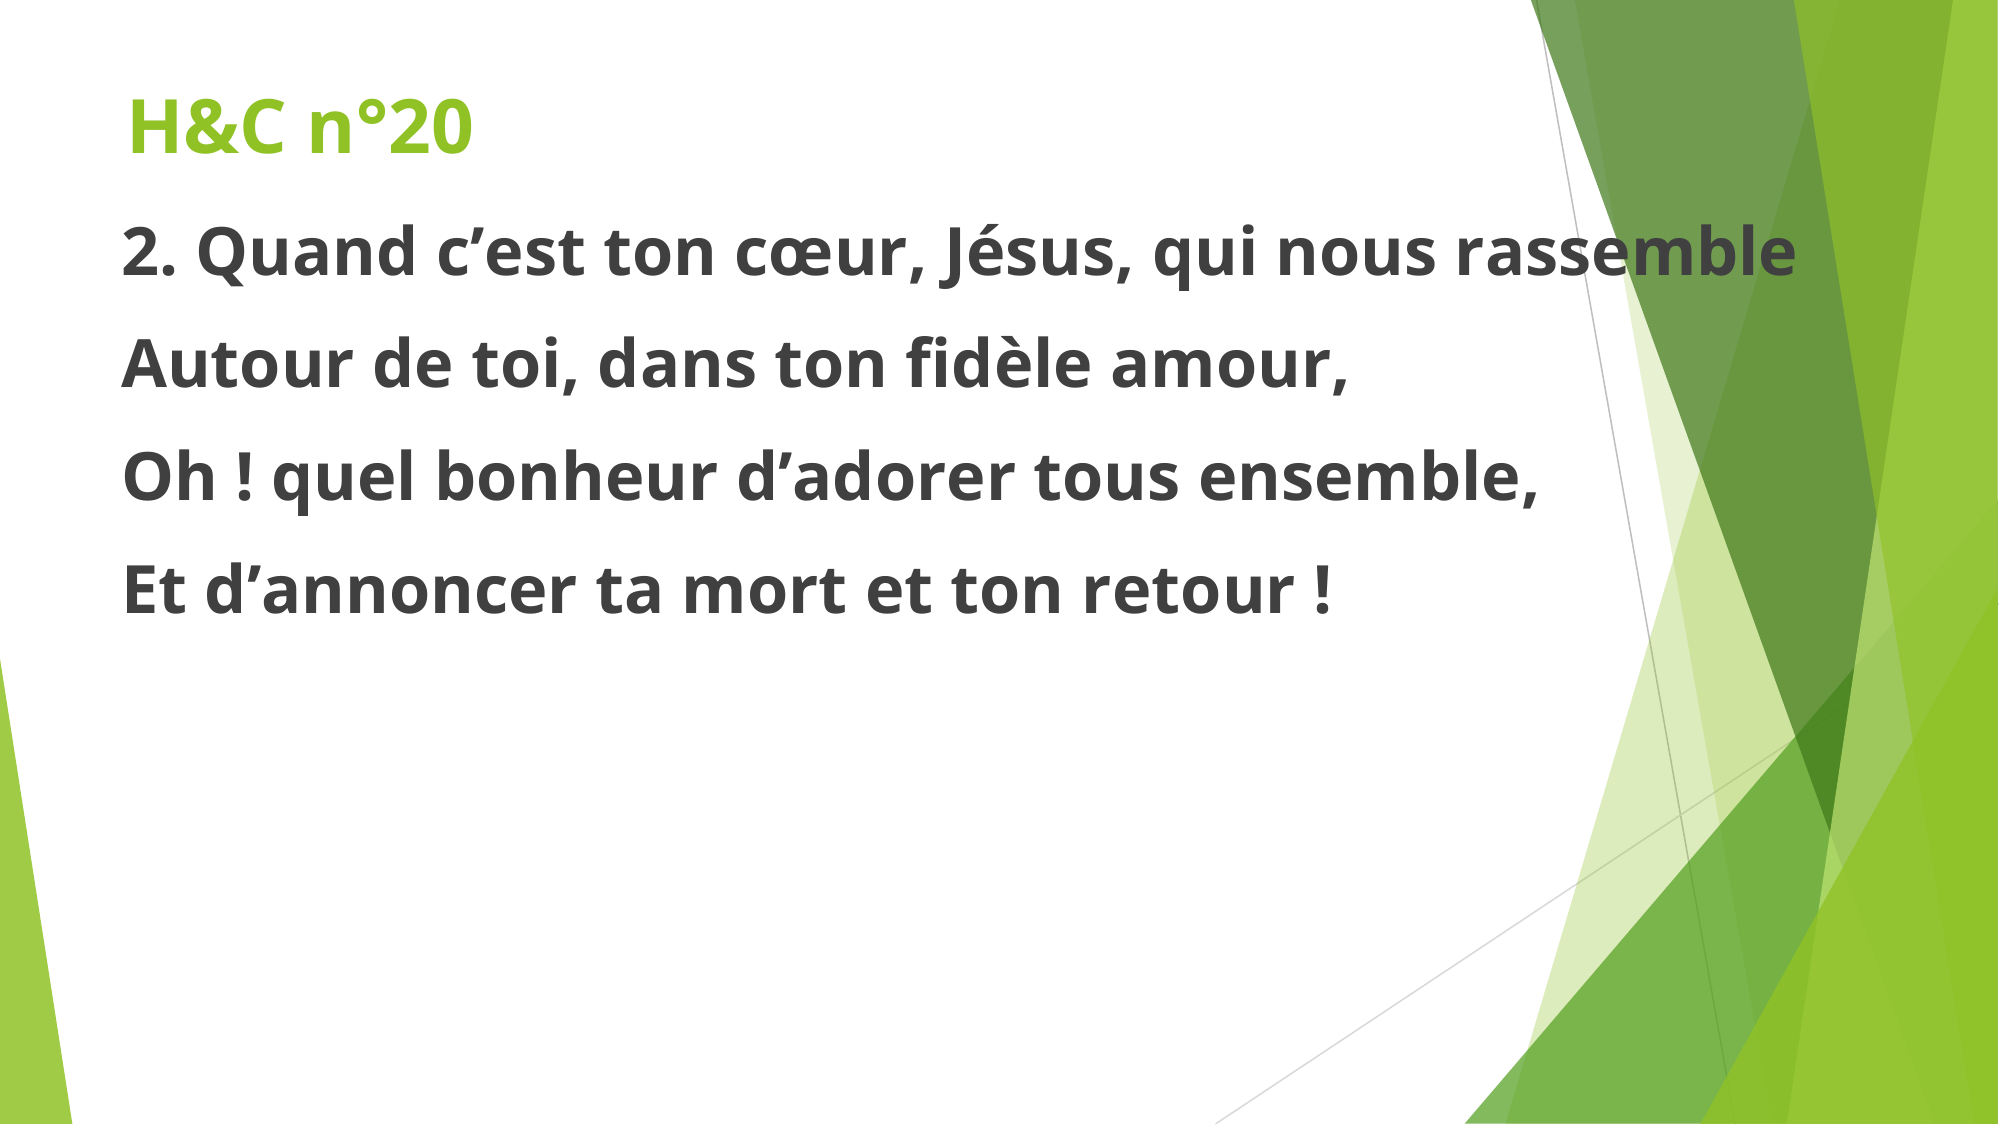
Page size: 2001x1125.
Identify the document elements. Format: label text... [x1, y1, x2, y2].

text_box H&C n°20 [111, 70, 1522, 178]
text_box 2. Quand c’est ton cœur, Jésus, qui nous rassemble Autour de toi, dans ton fidèle amour, Oh ! quel bonheur d’adorer tous ensemble, Et d’annoncer ta mort et ton retour ! [106, 188, 1961, 1074]
